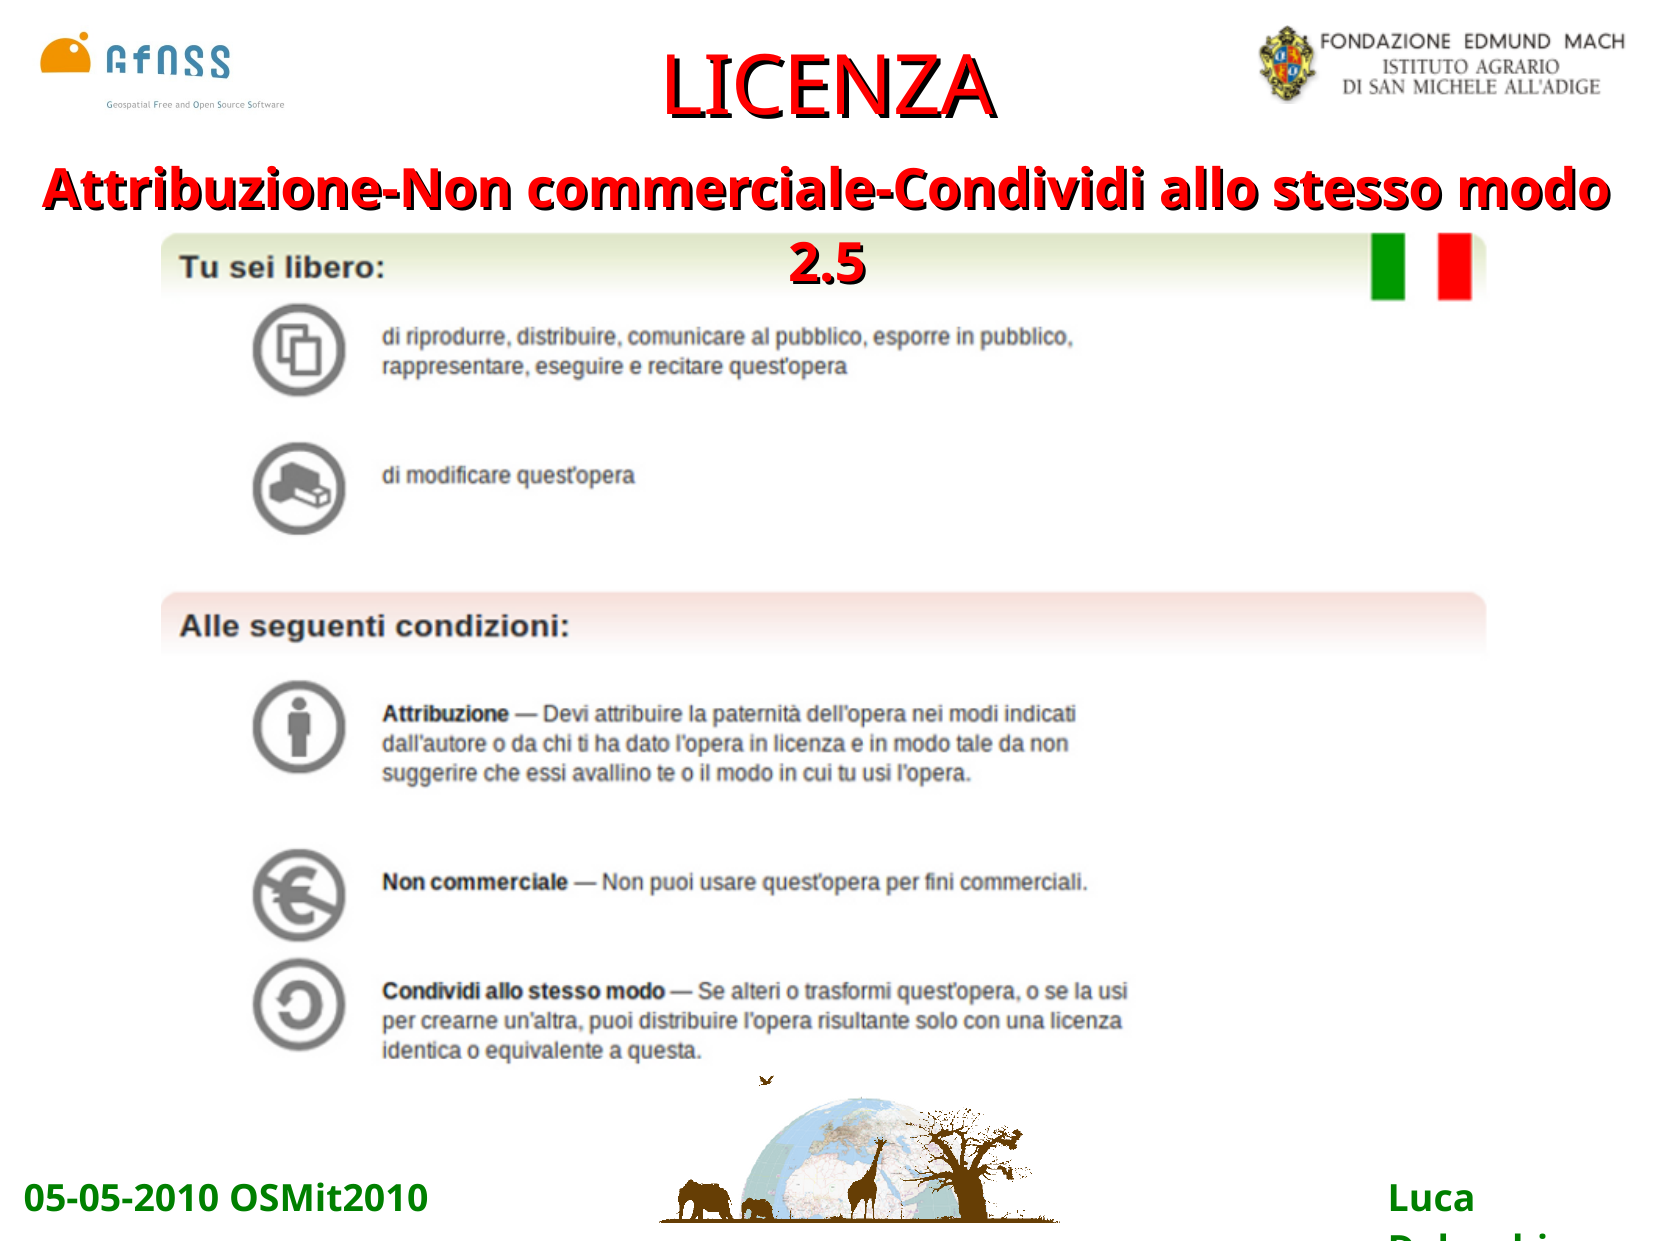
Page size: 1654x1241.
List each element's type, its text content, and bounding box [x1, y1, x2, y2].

text_box LICENZA [0, 17, 1654, 133]
text_box Attribuzione-Non commerciale-Condividi allo stesso modo 2.5 [0, 141, 1654, 222]
picture [161, 230, 1490, 1223]
